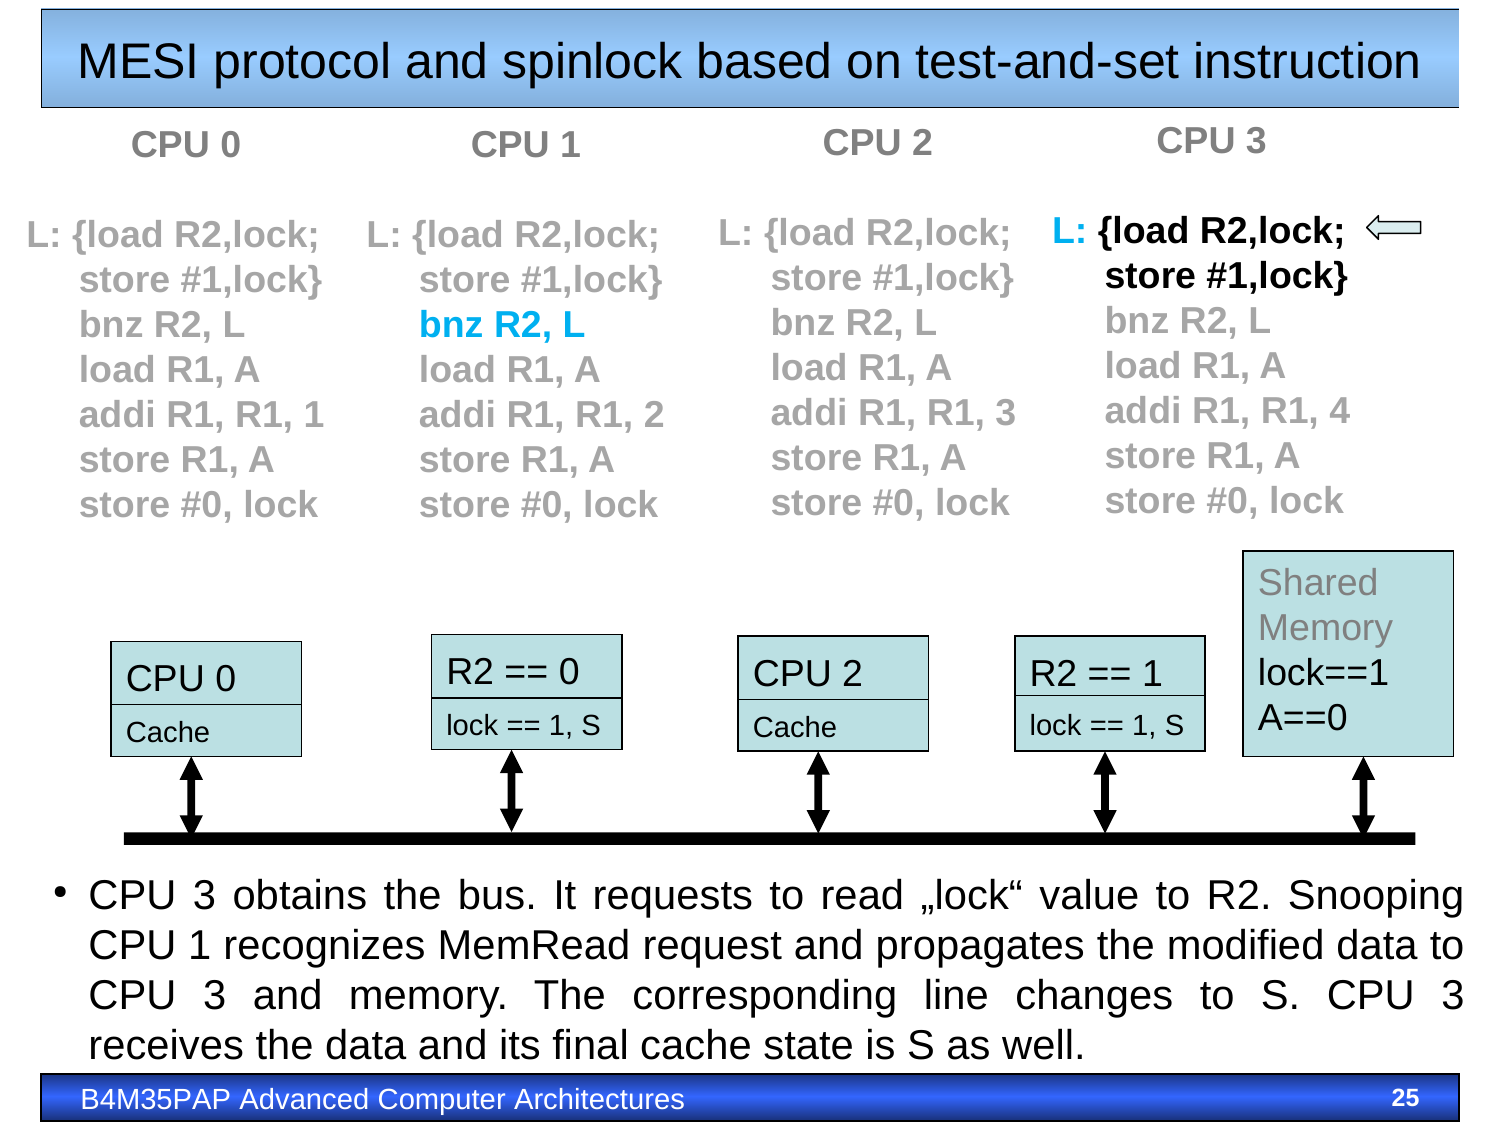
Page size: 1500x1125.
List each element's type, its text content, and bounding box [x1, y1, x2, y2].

text_box CPU 3 obtains the bus. It requests to read „lock“ value to R2. Snooping CPU 1 recognizes MemRead request and propagates the modified data to CPU 3 and memory. The corresponding line changes to S. CPU 3 receives the data and its final cache state is S as well. [38, 860, 1481, 1076]
text_box R2 == 0 [431, 634, 622, 697]
text_box CPU 0 [111, 641, 302, 704]
text_box Cache [111, 704, 302, 757]
text_box Shared Memory lock==1 A==0 [1243, 550, 1454, 757]
text_box lock == 1, S [431, 697, 622, 750]
text_box [1366, 215, 1421, 240]
title MESI protocol and spinlock based on test-and-set instruction [41, 8, 1459, 108]
text_box CPU 3 L: {load R2,lock; store #1,lock} bnz R2, L load R1, A addi R1, R1, 4 store R1, A store #0, lock [1037, 108, 1386, 529]
text_box R2 == 1 [1014, 636, 1206, 695]
text_box CPU 2 [738, 636, 929, 699]
text_box CPU 0 L: {load R2,lock; store #1,lock} bnz R2, L load R1, A addi R1, R1, 1 store R1, A store #0, lock [11, 112, 351, 533]
text_box CPU 2 L: {load R2,lock; store #1,lock} bnz R2, L load R1, A addi R1, R1, 3 store R1, A store #0, lock [703, 110, 1053, 531]
text_box lock == 1, S [1014, 695, 1206, 752]
text_box Cache [738, 699, 929, 752]
text_box CPU 1 L: {load R2,lock; store #1,lock} bnz R2, L load R1, A addi R1, R1, 2 store R1, A store #0, lock [351, 112, 701, 533]
